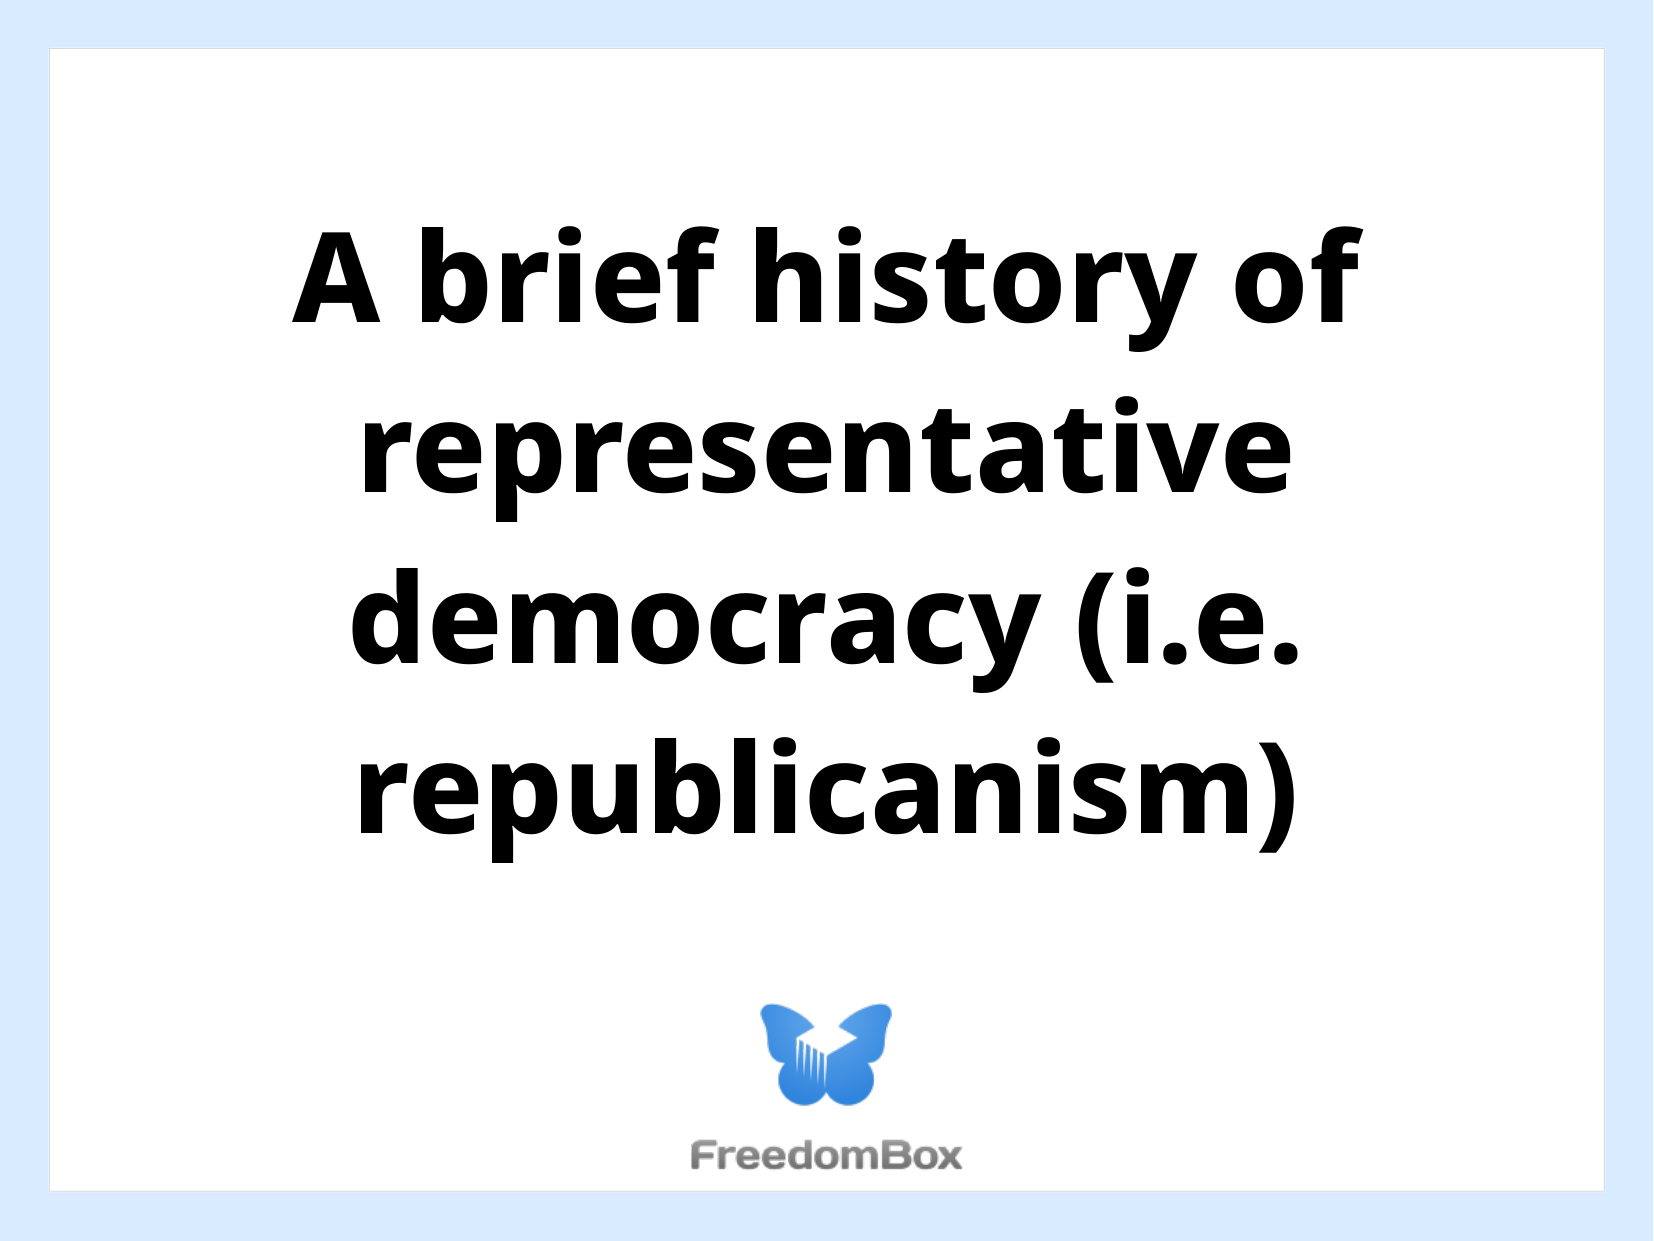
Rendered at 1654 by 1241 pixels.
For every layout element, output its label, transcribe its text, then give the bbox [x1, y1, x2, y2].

picture [0, 0, 1654, 1241]
subtitle A brief history of representative democracy (i.e. republicanism) [82, 49, 1571, 1010]
